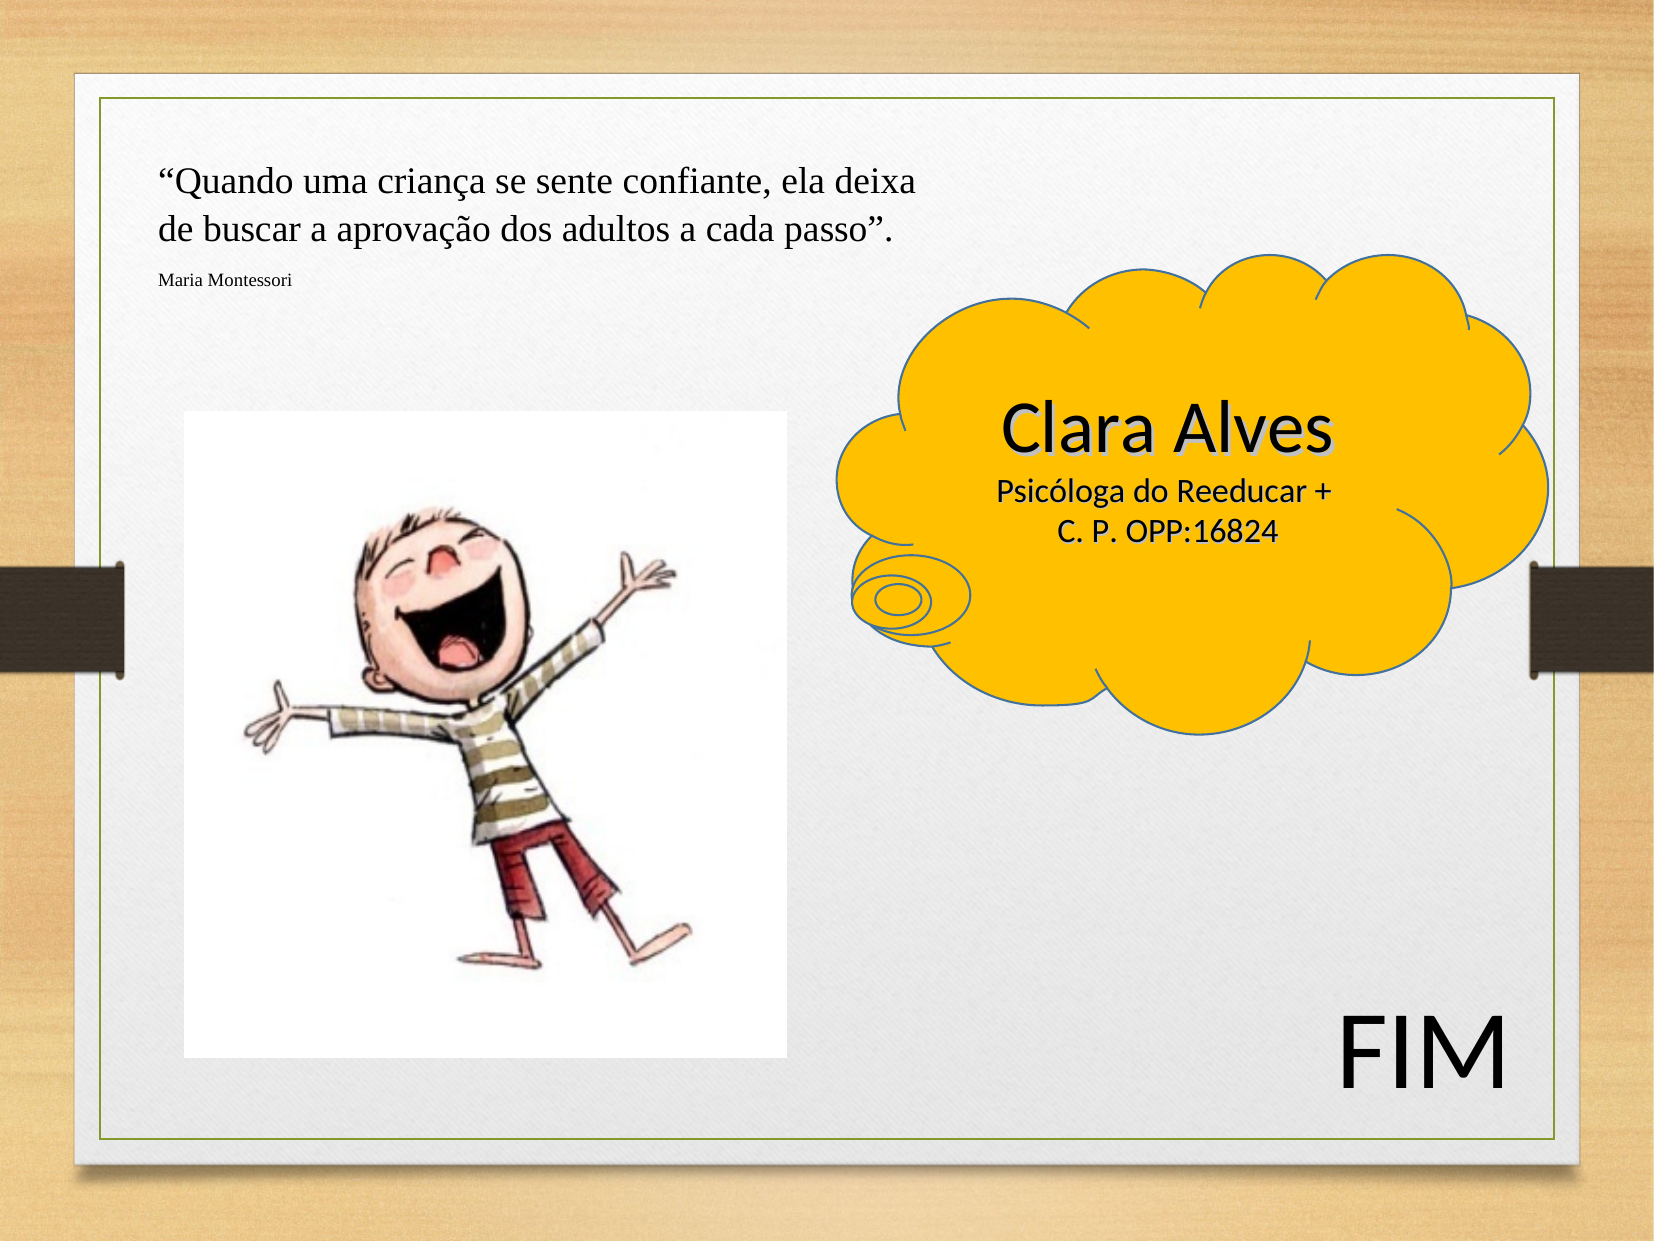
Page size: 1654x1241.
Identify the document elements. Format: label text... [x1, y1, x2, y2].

picture [184, 411, 787, 1058]
text_box “Quando uma criança se sente confiante, ela deixa de buscar a aprovação dos adultos a cada passo”. Maria Montessori [143, 145, 970, 297]
text_box Clara Alves Psicóloga do Reeducar + C. P. OPP:16824 [836, 255, 1549, 735]
text_box FIM [1321, 968, 1629, 1121]
